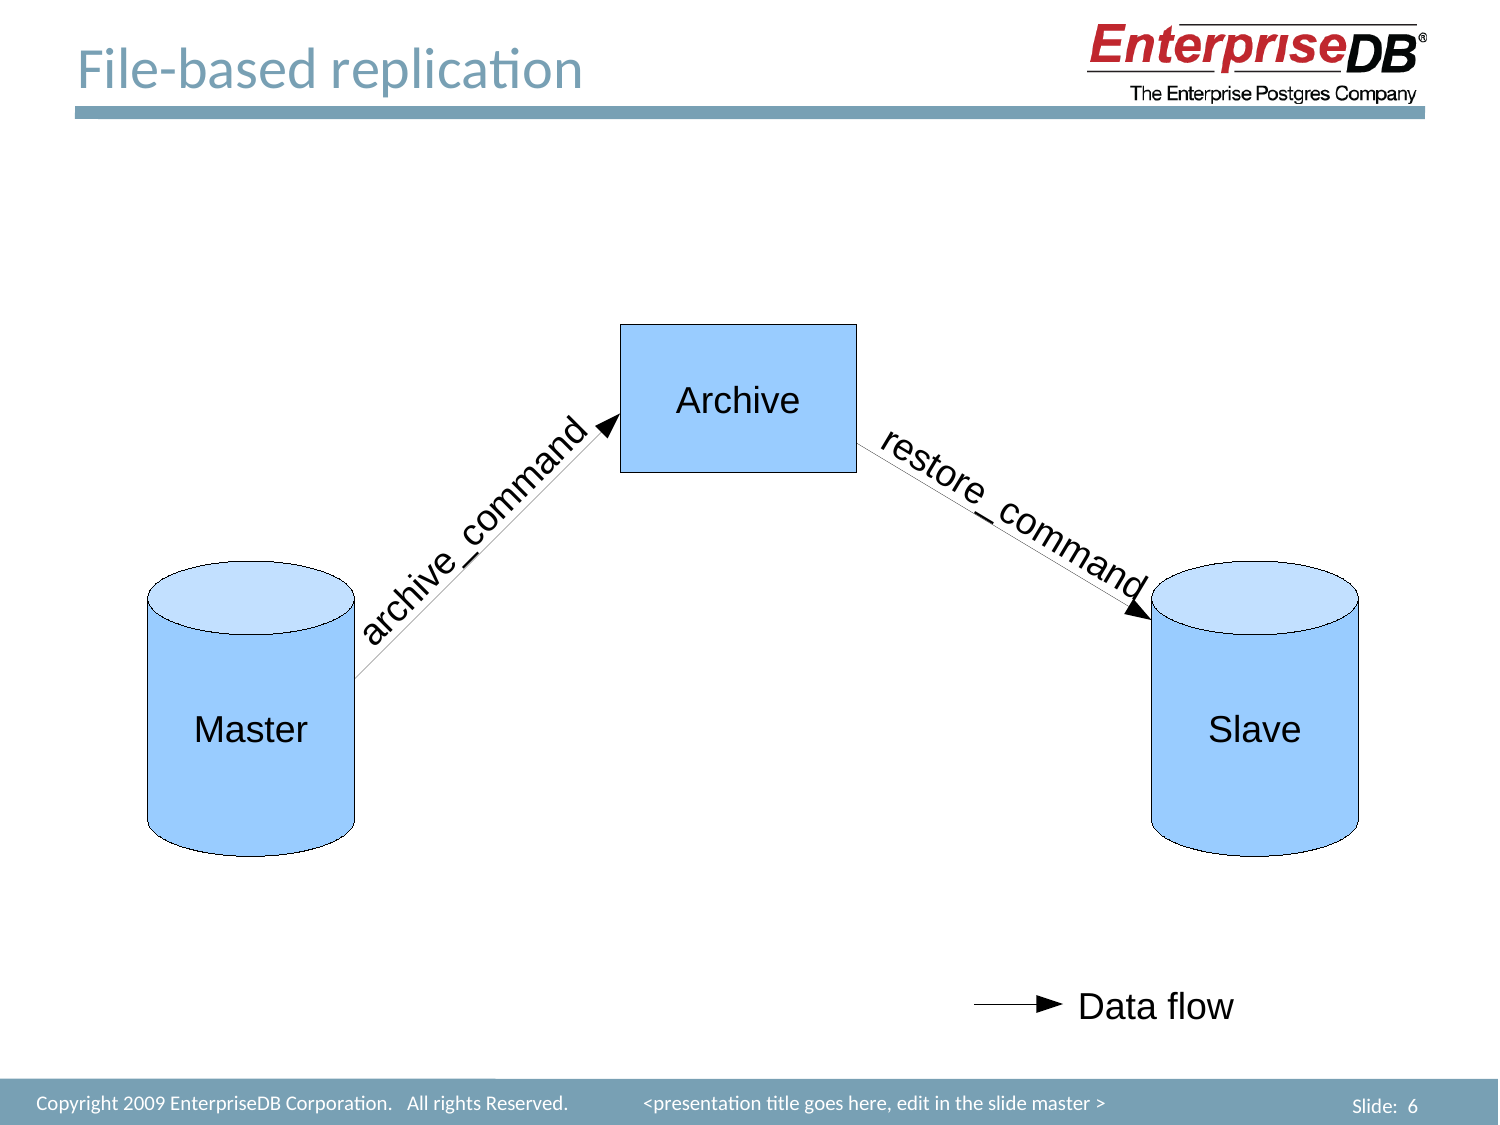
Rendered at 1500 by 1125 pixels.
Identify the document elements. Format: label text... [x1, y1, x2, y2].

text_box Master [147, 601, 355, 857]
text_box Archive [620, 324, 857, 473]
title File-based replication [62, 12, 1088, 118]
text_box Data flow [1063, 974, 1248, 1035]
picture [1088, 24, 1427, 104]
text_box Slave [1151, 601, 1359, 857]
